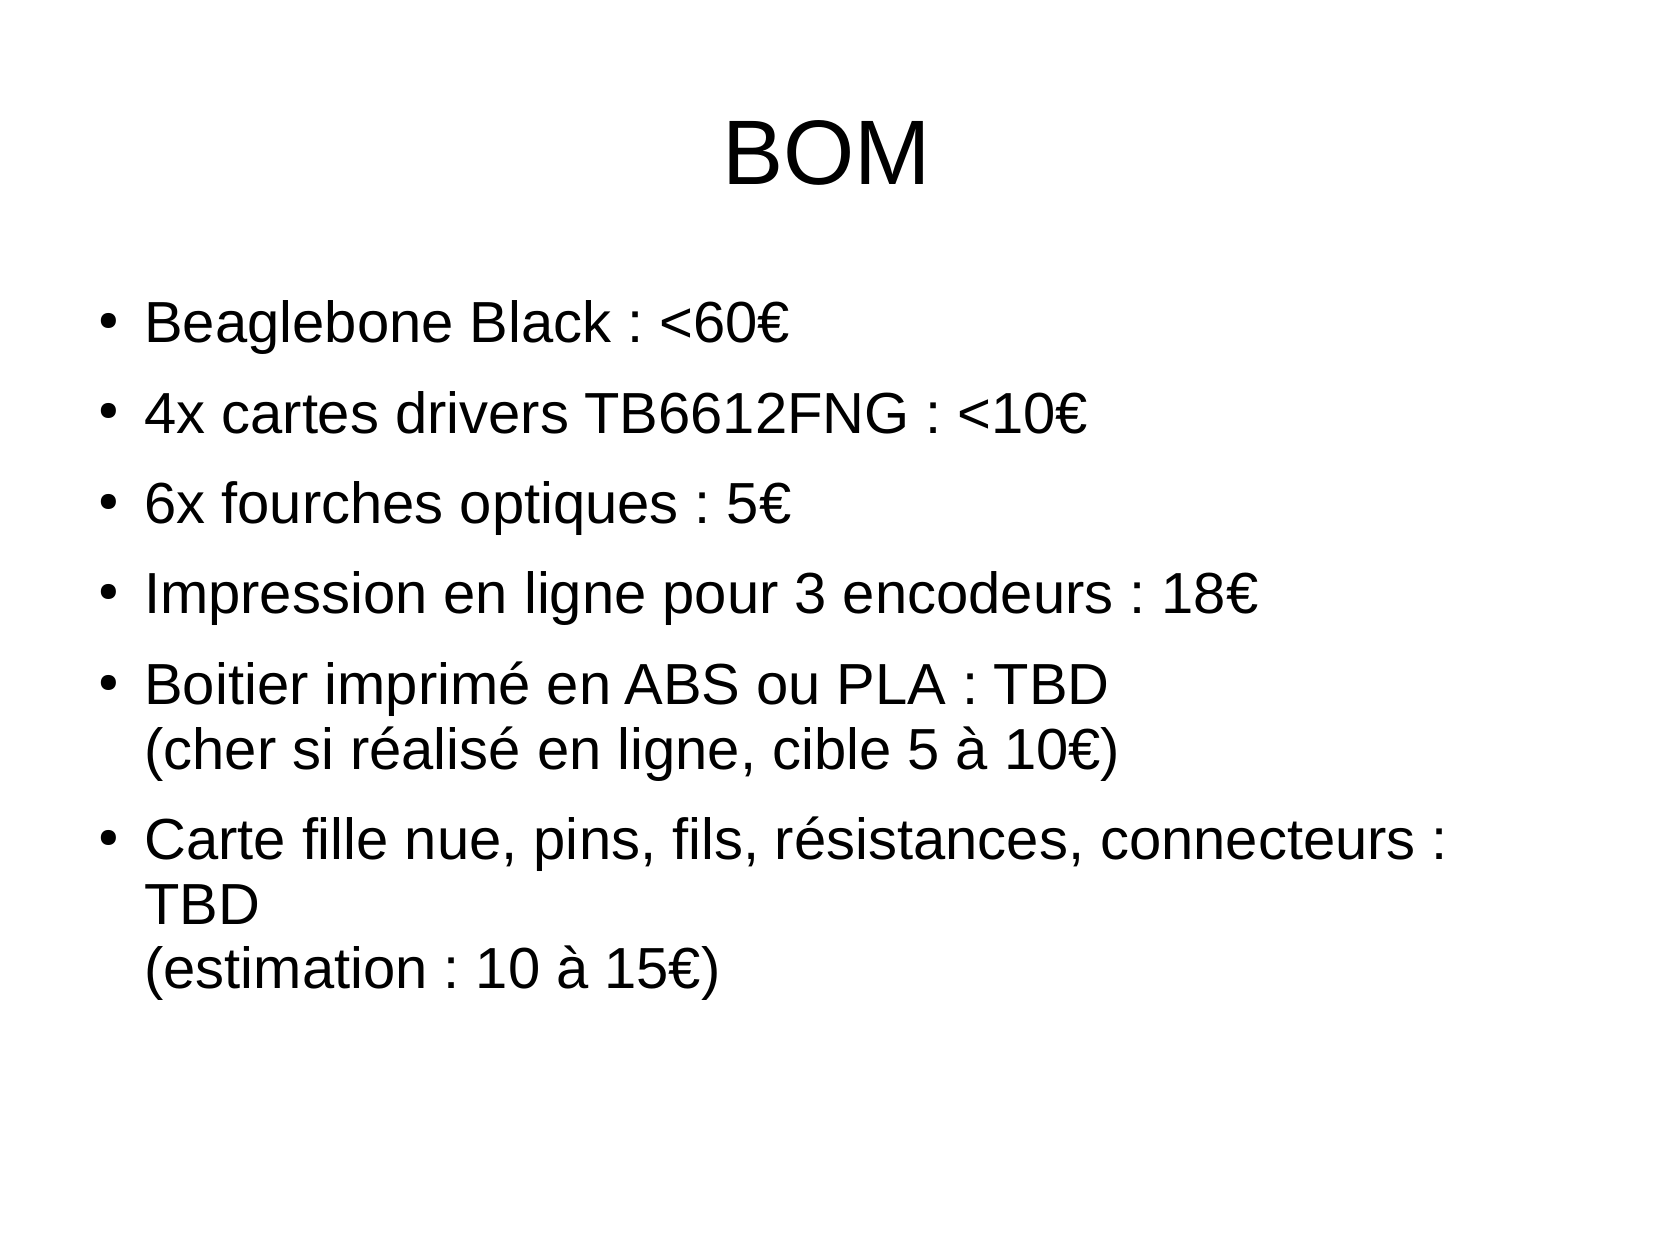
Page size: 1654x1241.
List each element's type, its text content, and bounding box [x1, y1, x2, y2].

list Beaglebone Black : <60€ 4x cartes drivers TB6612FNG : <10€ 6x fourches optiques : 5€ Impression en ligne pour 3 encodeurs : 18€ Boitier imprimé en ABS ou PLA : TBD (cher si réalisé en ligne, cible 5 à 10€) Carte fille nue, pins, fils, résistances, connecteurs : TBD (estimation : 10 à 15€) [82, 290, 1571, 1010]
title BOM [82, 49, 1571, 257]
